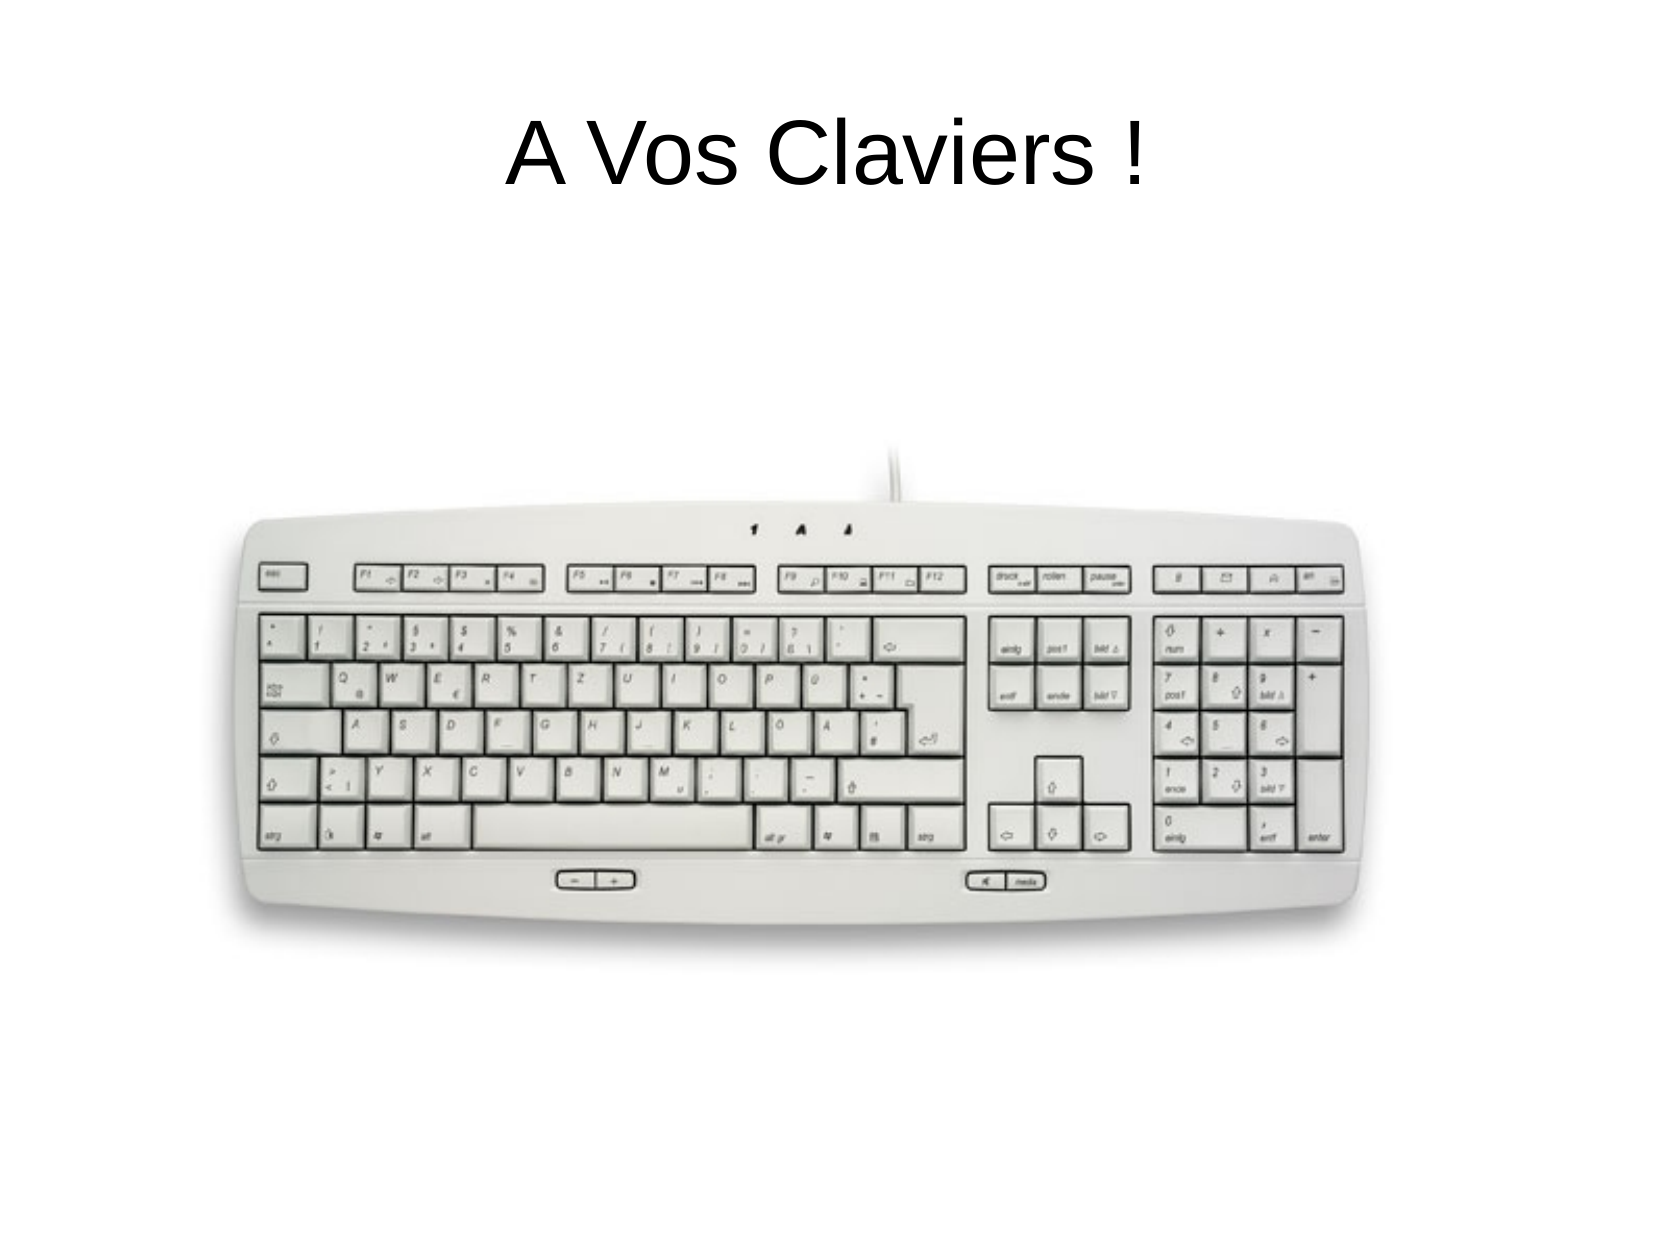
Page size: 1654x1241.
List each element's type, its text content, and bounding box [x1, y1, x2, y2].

picture [167, 324, 1418, 1121]
title A Vos Claviers ! [82, 49, 1571, 257]
